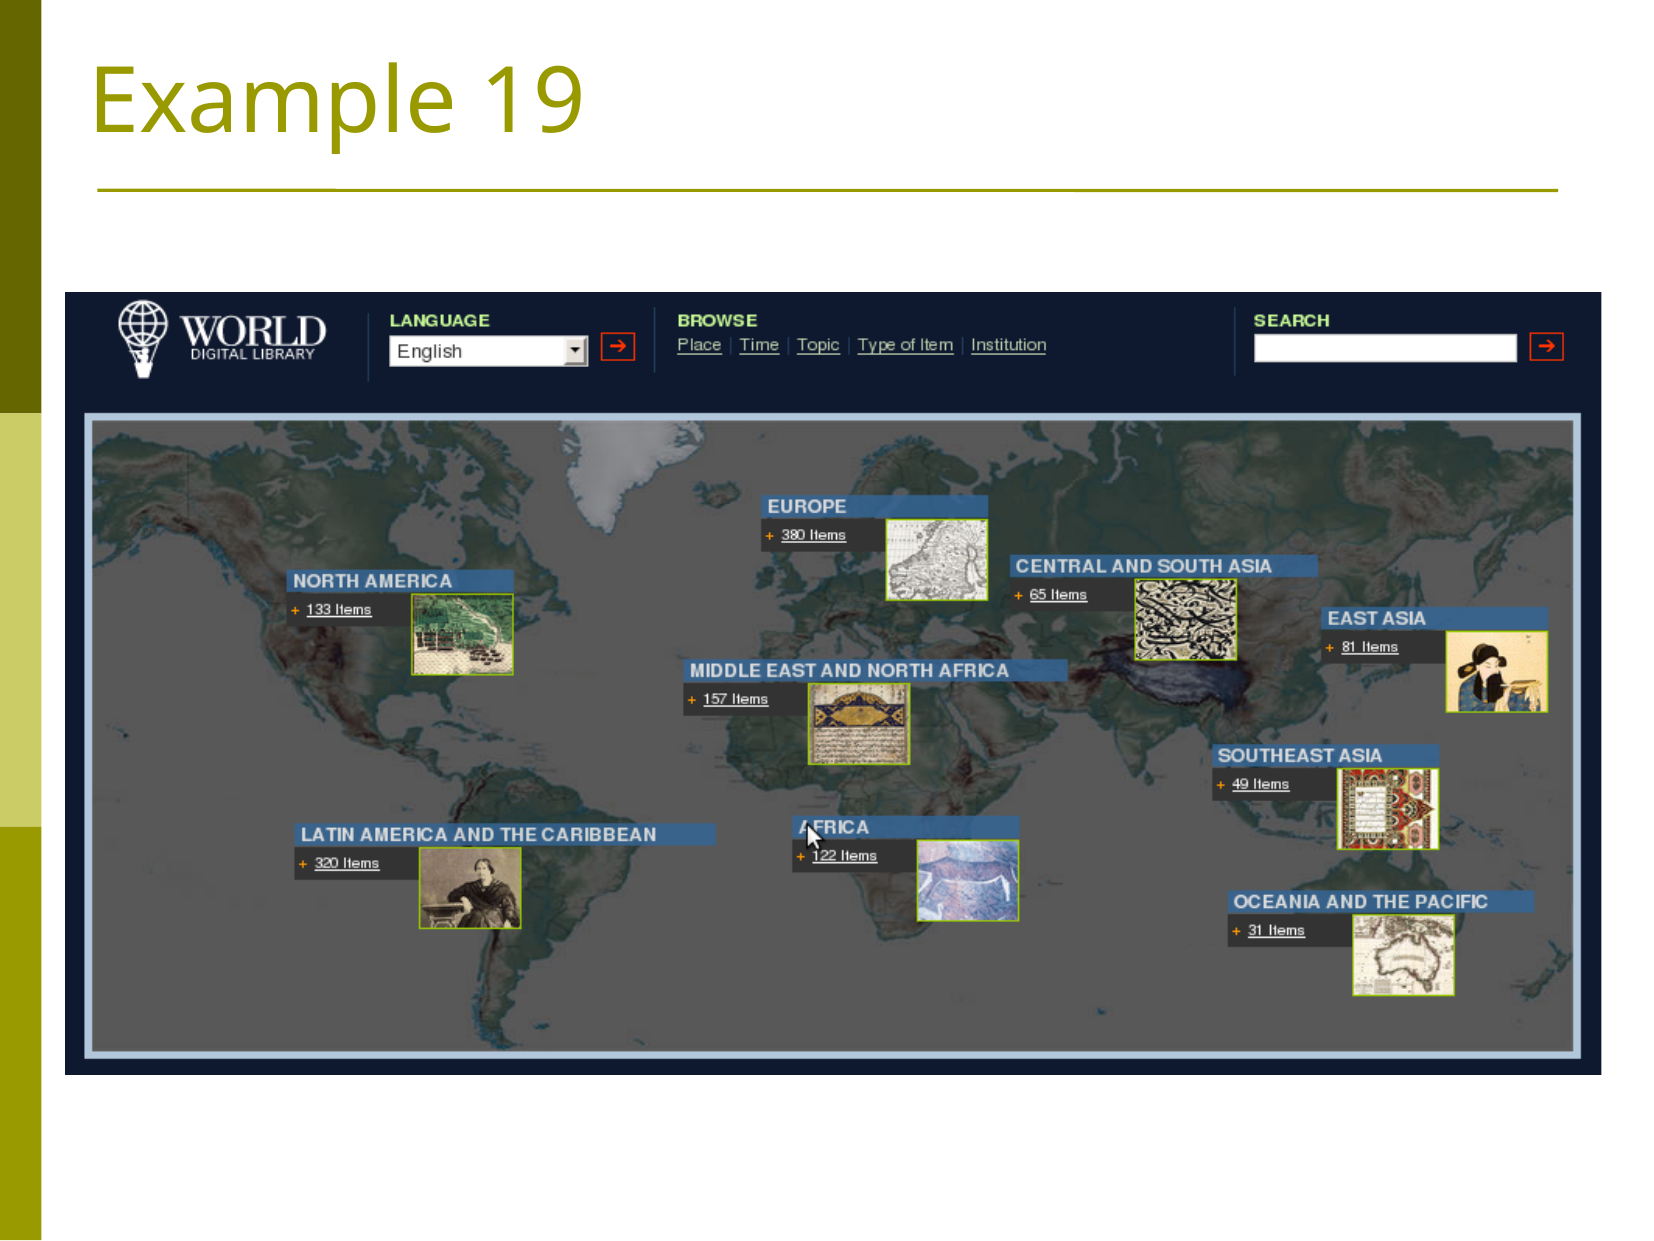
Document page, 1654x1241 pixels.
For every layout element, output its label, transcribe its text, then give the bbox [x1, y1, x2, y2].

title Example 19 [88, 29, 1571, 164]
picture [65, 292, 1602, 1075]
